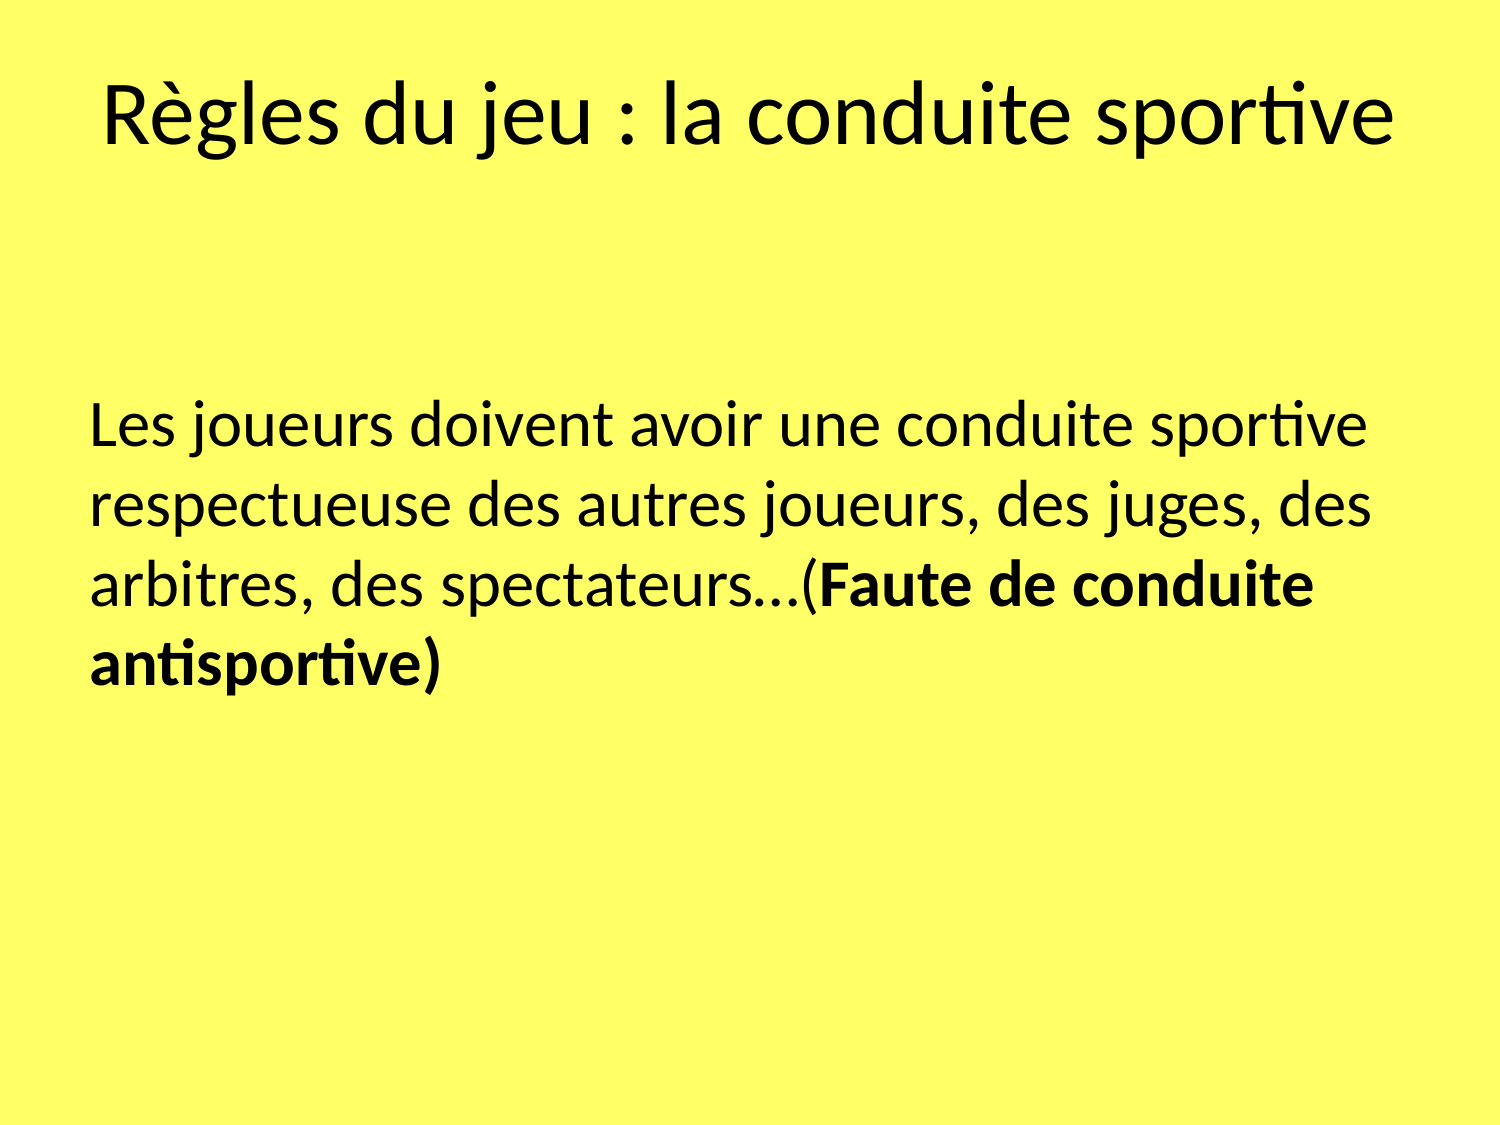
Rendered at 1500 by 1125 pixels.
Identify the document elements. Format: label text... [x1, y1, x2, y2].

list Les joueurs doivent avoir une conduite sportive respectueuse des autres joueurs, des juges, des arbitres, des spectateurs…(Faute de conduite antisportive) [75, 262, 1425, 1005]
title Règles du jeu : la conduite sportive [75, 45, 1425, 233]
